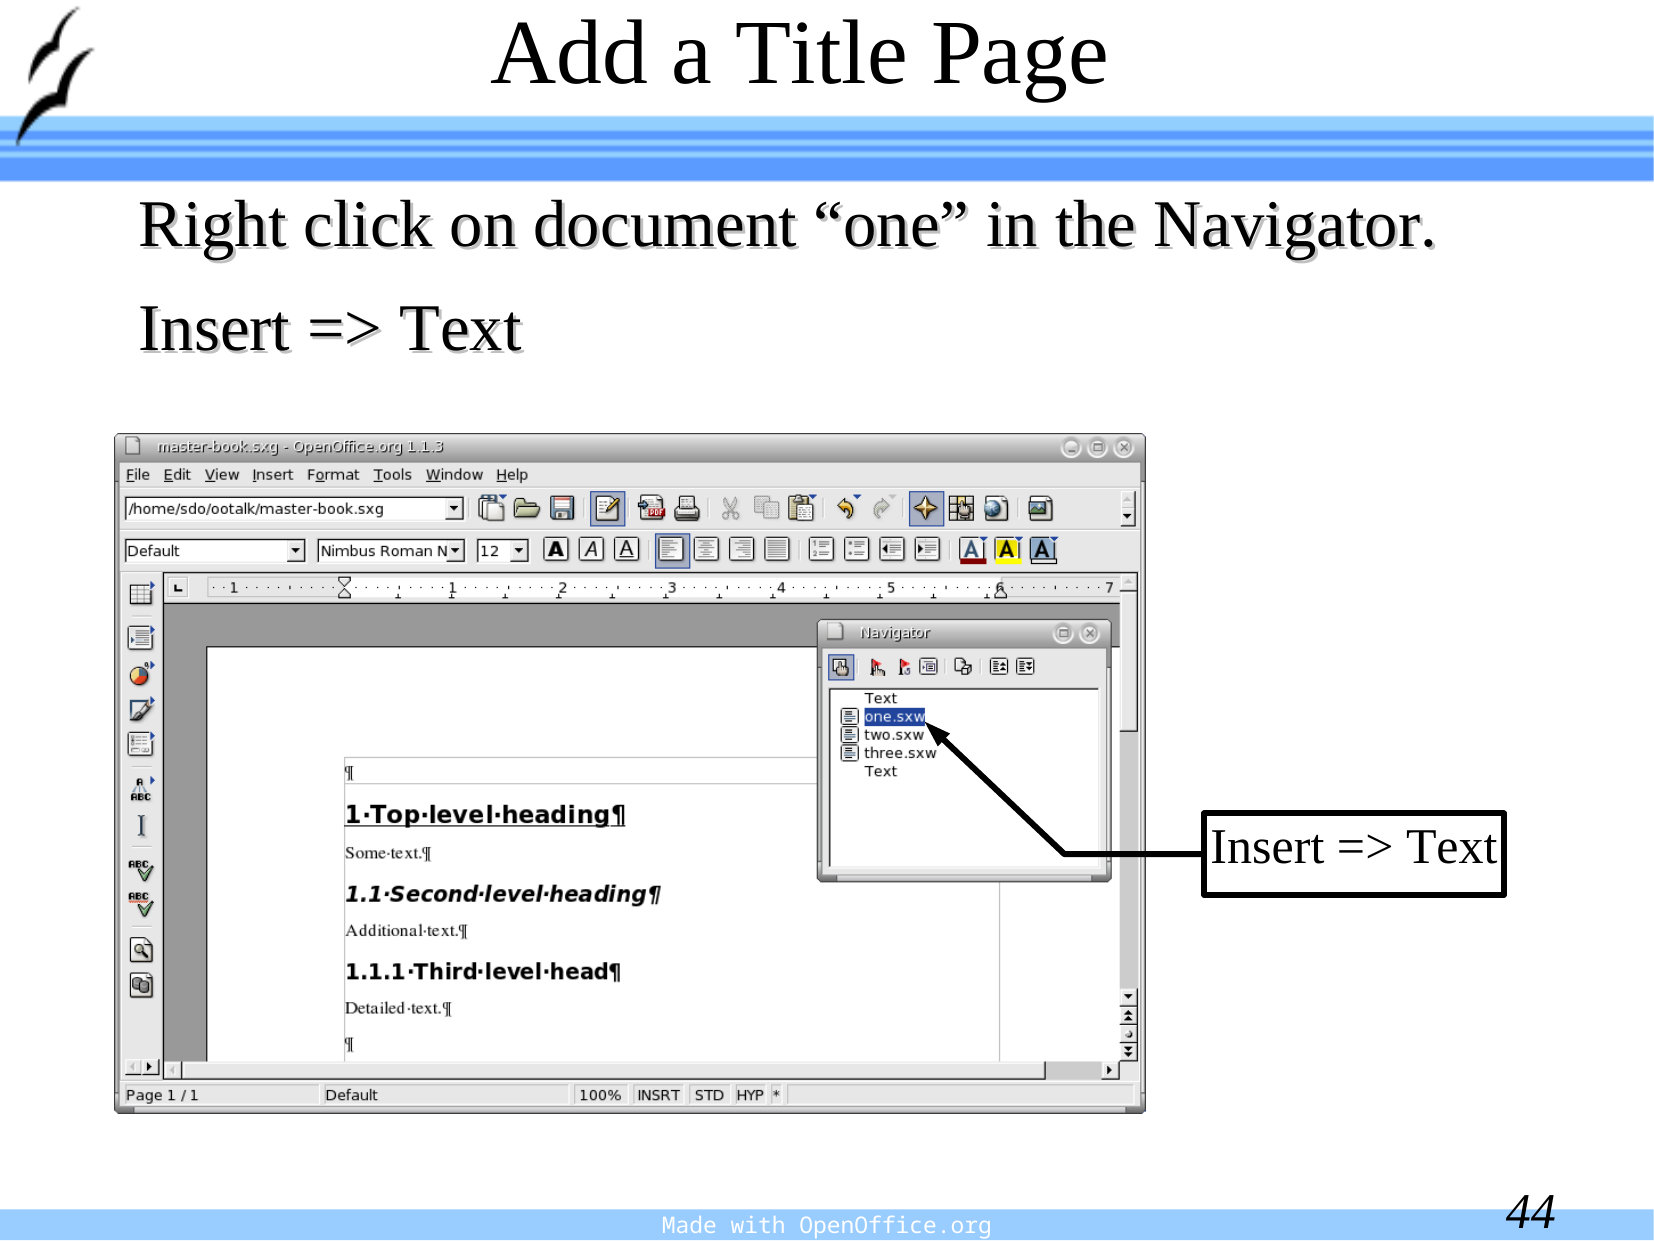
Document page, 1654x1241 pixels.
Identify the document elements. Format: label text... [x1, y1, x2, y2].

picture [114, 433, 1146, 1114]
title Add a Title Page [94, 0, 1507, 117]
text_box Insert => Text [1204, 813, 1504, 895]
picture [0, 0, 1654, 188]
list Right click on document “one” in the Navigator. Insert => Text [120, 187, 1533, 1195]
